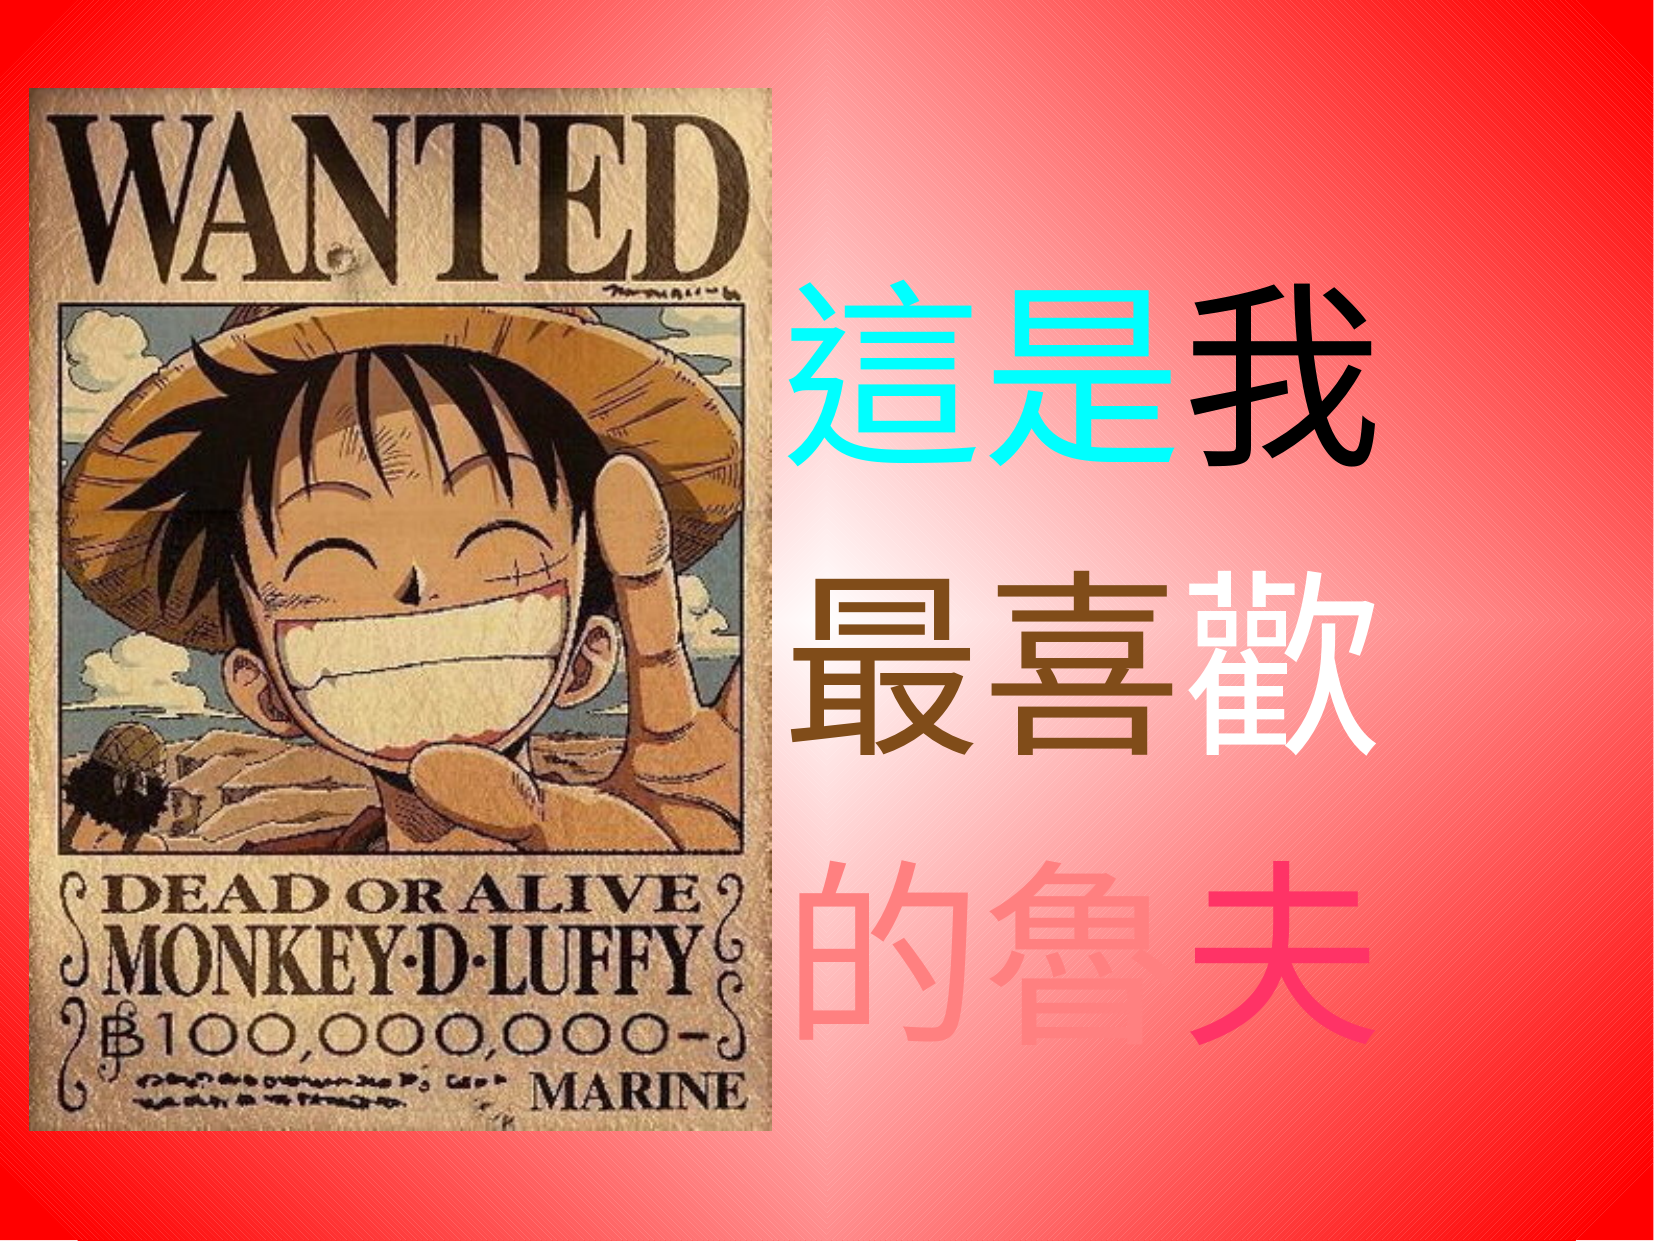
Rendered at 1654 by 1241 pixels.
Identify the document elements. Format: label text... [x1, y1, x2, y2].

picture [29, 88, 772, 1131]
text_box 這是我最喜歡的魯夫 [767, 210, 1418, 945]
